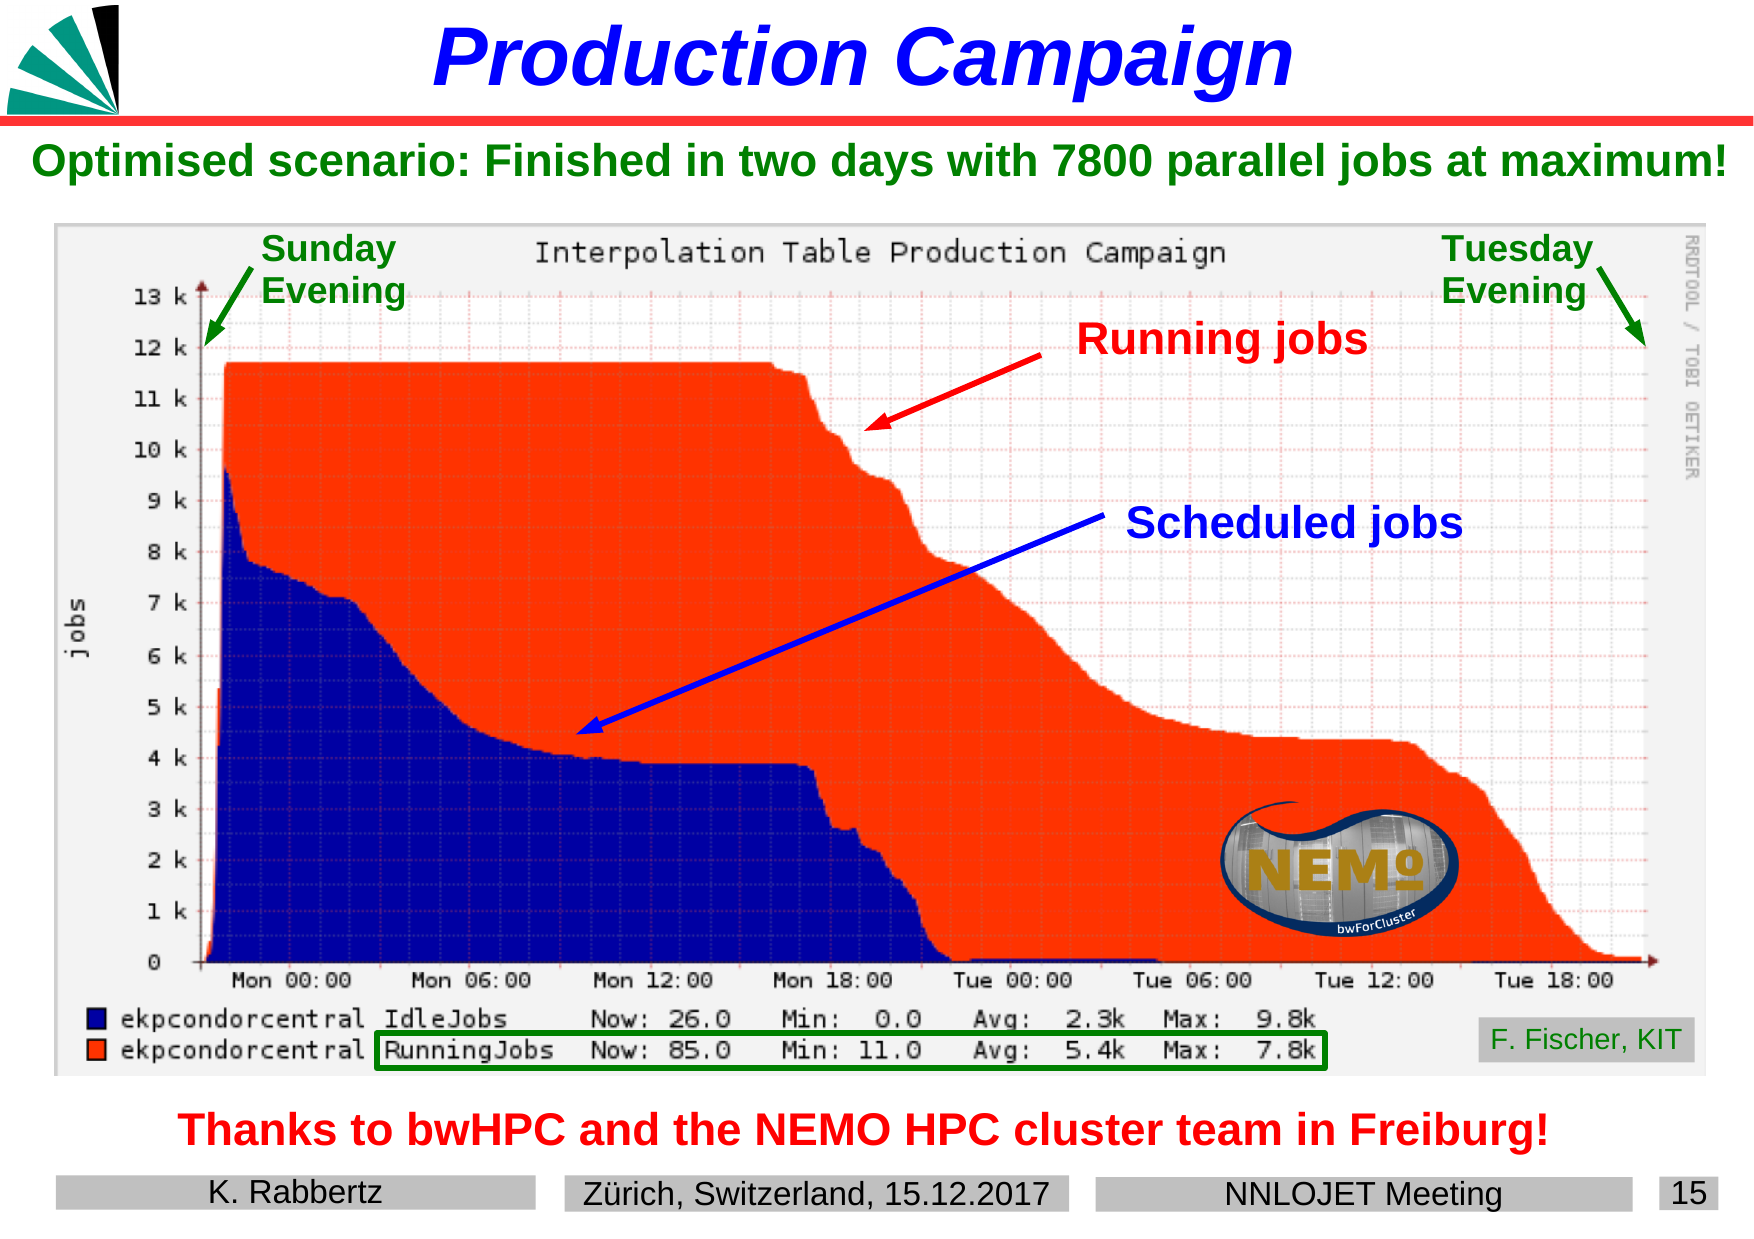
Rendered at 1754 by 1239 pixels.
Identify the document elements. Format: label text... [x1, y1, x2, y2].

text_box Scheduled jobs [1113, 491, 1477, 555]
text_box F. Fischer, KIT [1478, 1017, 1690, 1063]
picture [7, 5, 119, 116]
text_box Sunday Evening [249, 221, 419, 318]
title Production Campaign [123, 0, 1606, 114]
text_box Running jobs [1064, 307, 1382, 371]
text_box Thanks to bwHPC and the NEMO HPC cluster team in Freiburg! [165, 1097, 1564, 1162]
text_box Optimised scenario: Finished in two days with 7800 parallel jobs at maximum! [19, 128, 1743, 192]
picture [54, 223, 1706, 1076]
text_box Tuesday Evening [1429, 221, 1603, 318]
